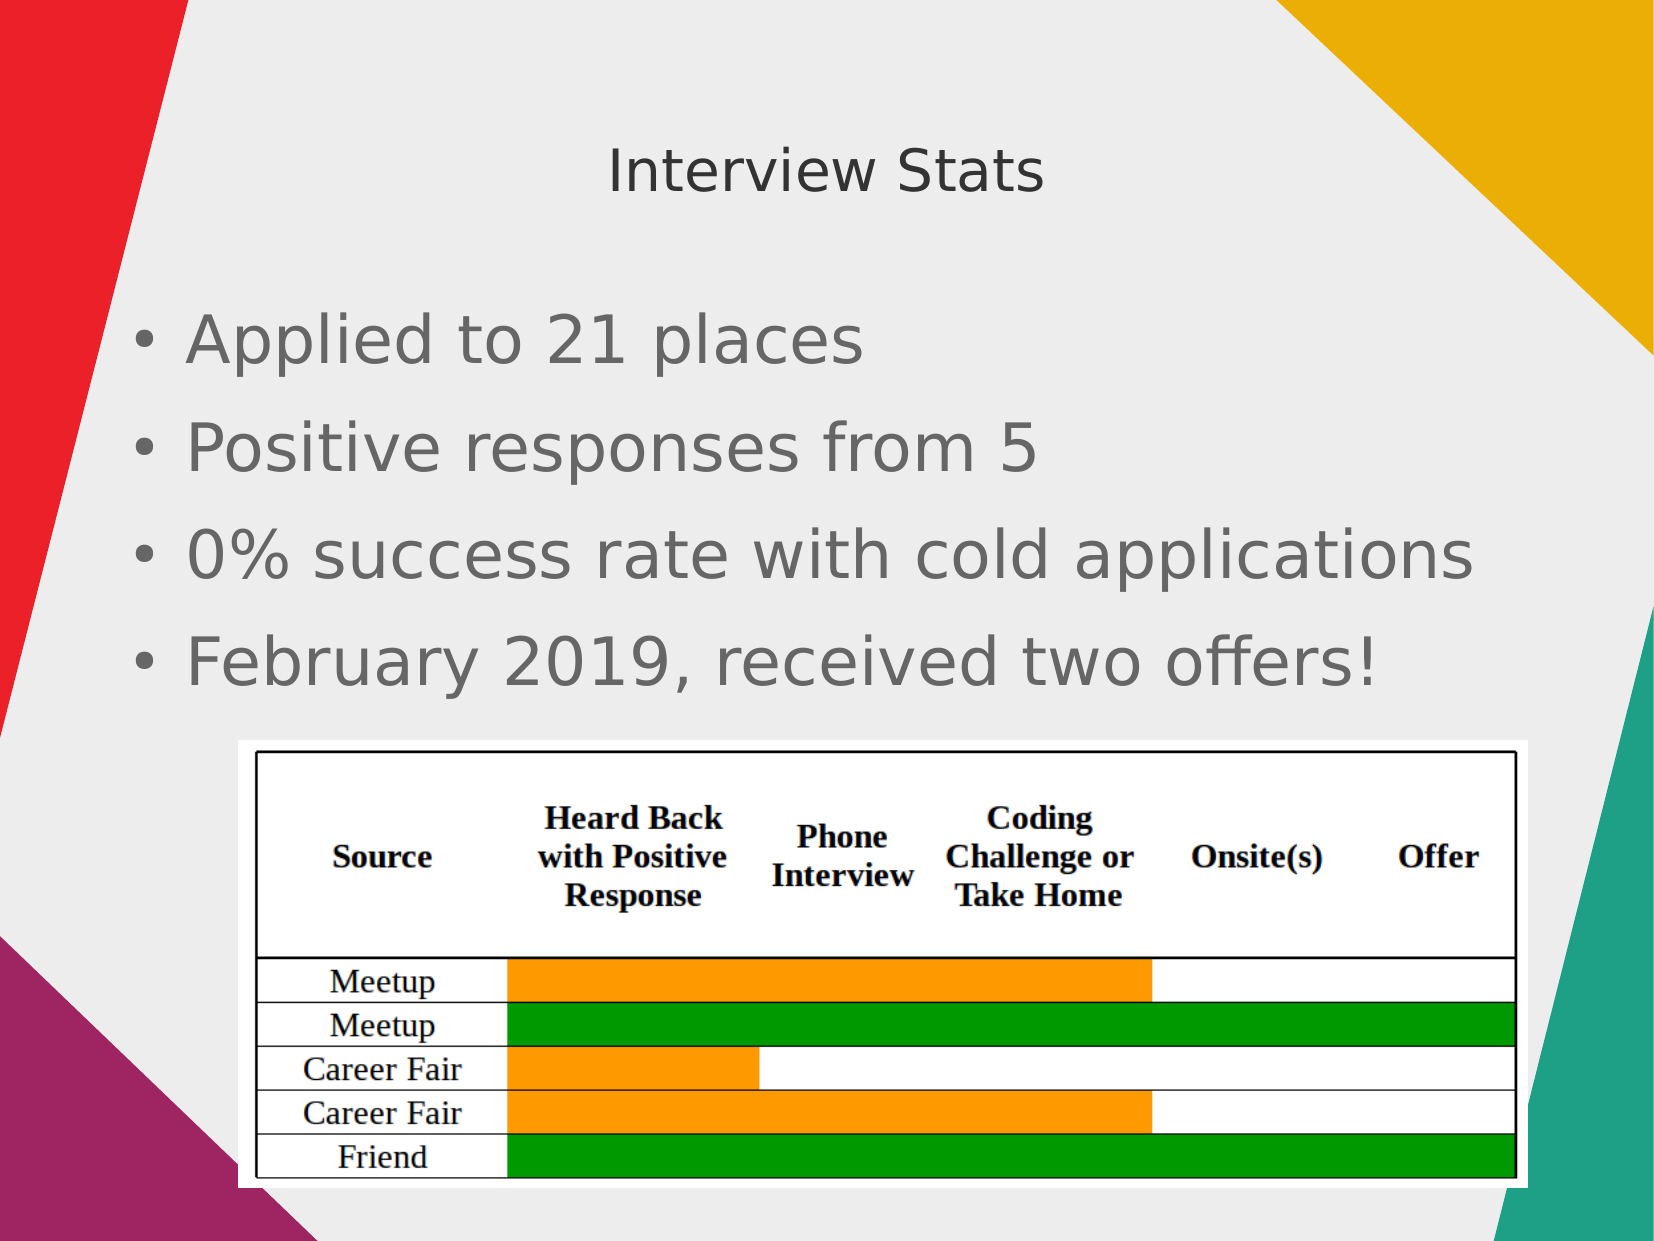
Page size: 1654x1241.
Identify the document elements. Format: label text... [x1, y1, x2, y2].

picture [238, 740, 1528, 1188]
list Applied to 21 places Positive responses from 5 0% success rate with cold applications February 2019, received two offers! [114, 302, 1539, 1033]
title Interview Stats [114, 73, 1539, 271]
